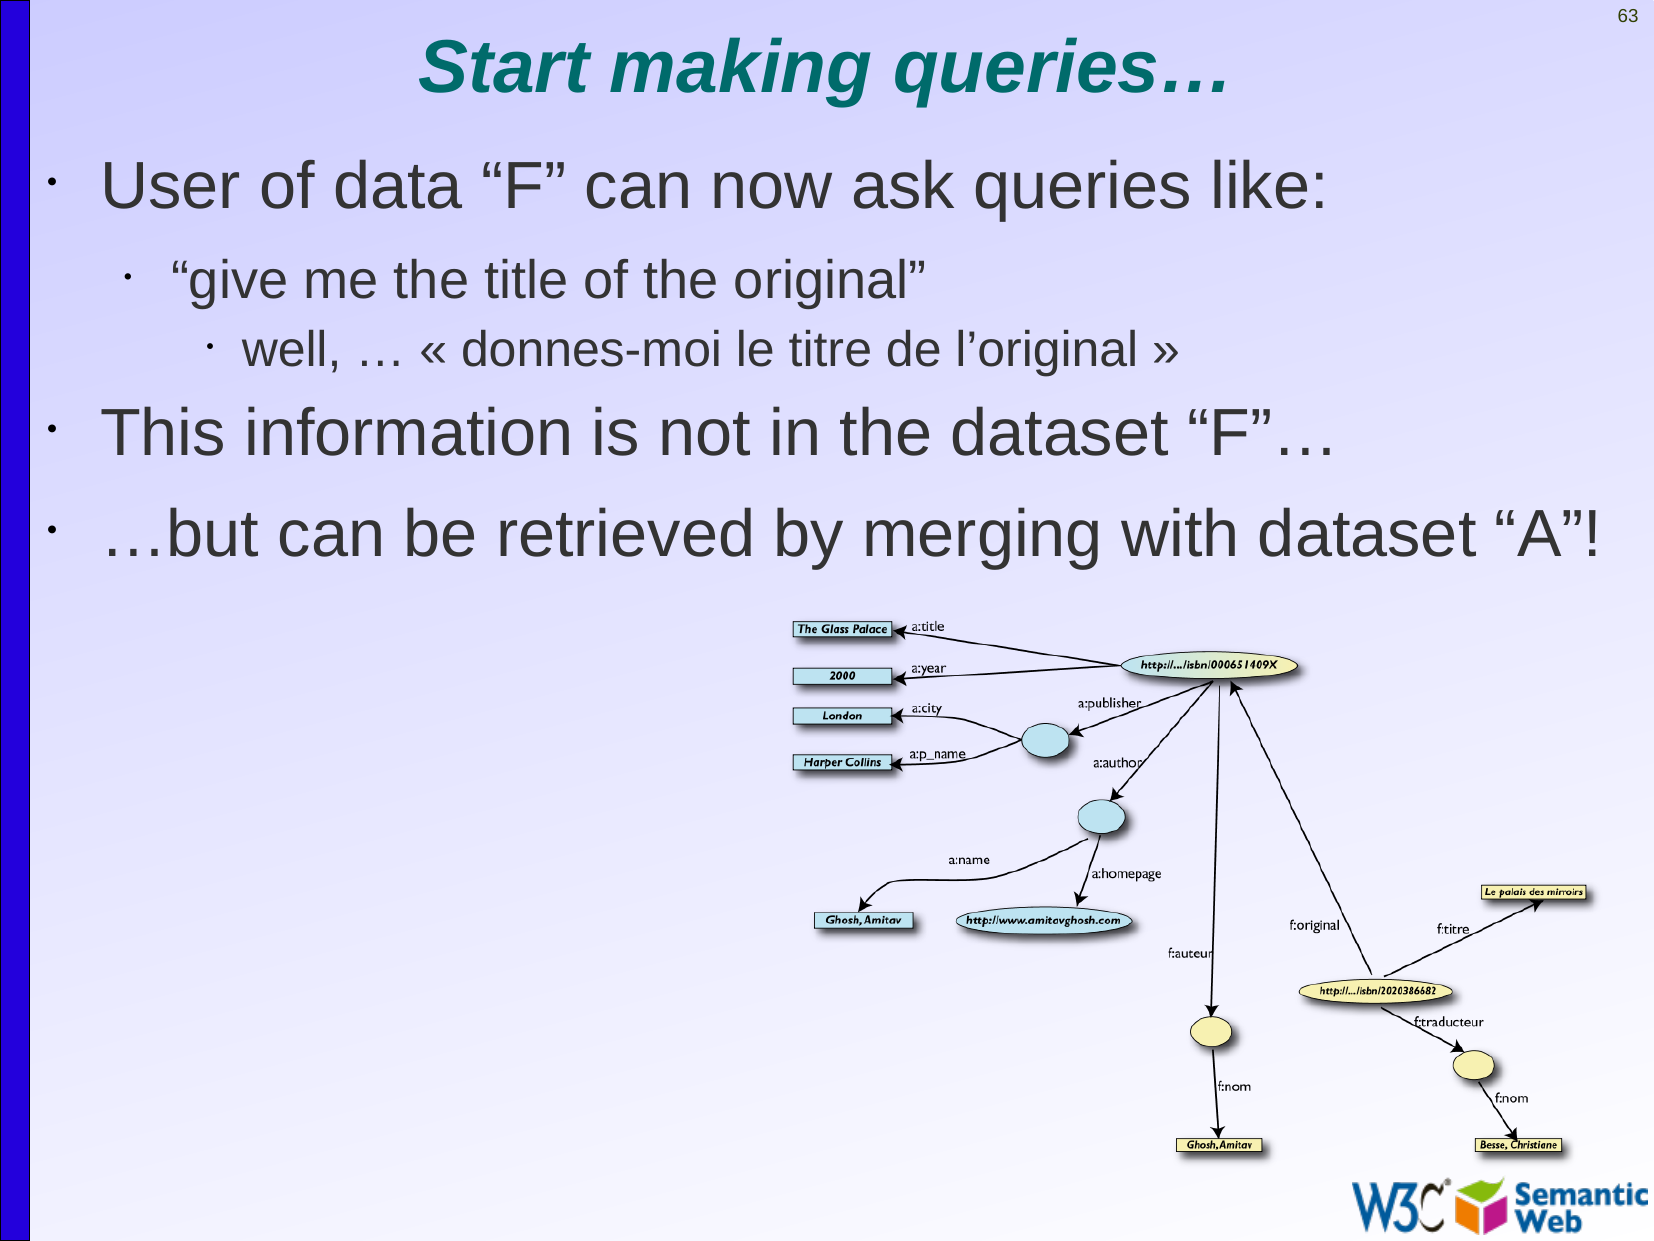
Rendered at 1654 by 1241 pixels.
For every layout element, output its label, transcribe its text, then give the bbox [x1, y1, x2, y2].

list User of data “F” can now ask queries like: “give me the title of the original” well, … « donnes-moi le titre de l’original » This information is not in the dataset “F”… …but can be retrieved by merging with dataset “A”! [29, 147, 1624, 621]
picture [1352, 1175, 1648, 1235]
title Start making queries… [0, 5, 1654, 125]
picture [785, 614, 1604, 1170]
